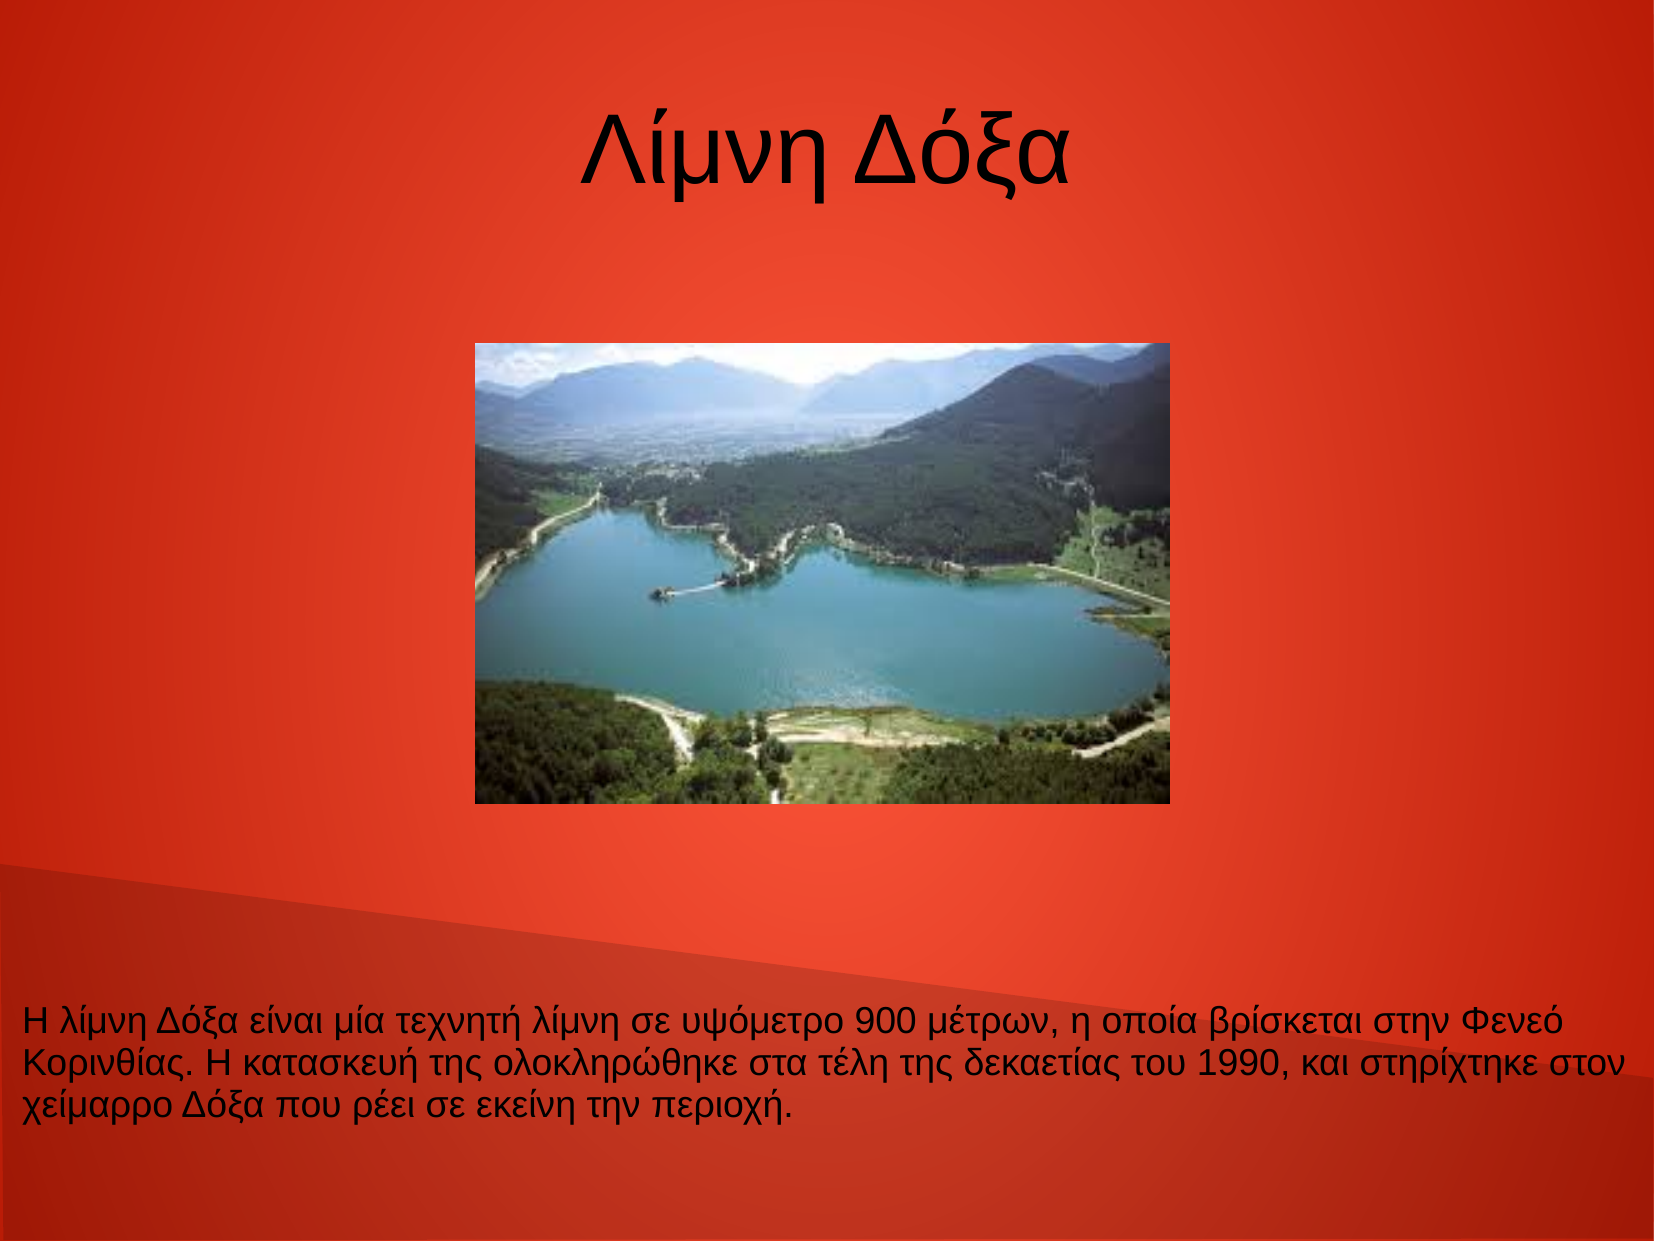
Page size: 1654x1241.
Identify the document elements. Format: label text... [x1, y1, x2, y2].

text_box Η λίμνη Δόξα είναι μία τεχνητή λίμνη σε υψόμετρο 900 μέτρων, η οποία βρίσκεται στην Φενεό Κορινθίας. Η κατασκευή της ολοκληρώθηκε στα τέλη της δεκαετίας του 1990, και στηρίχτηκε στον χείμαρρο Δόξα που ρέει σε εκείνη την περιοχή. [7, 992, 1642, 1133]
title Λίμνη Δόξα [82, 47, 1571, 252]
picture [475, 343, 1170, 804]
